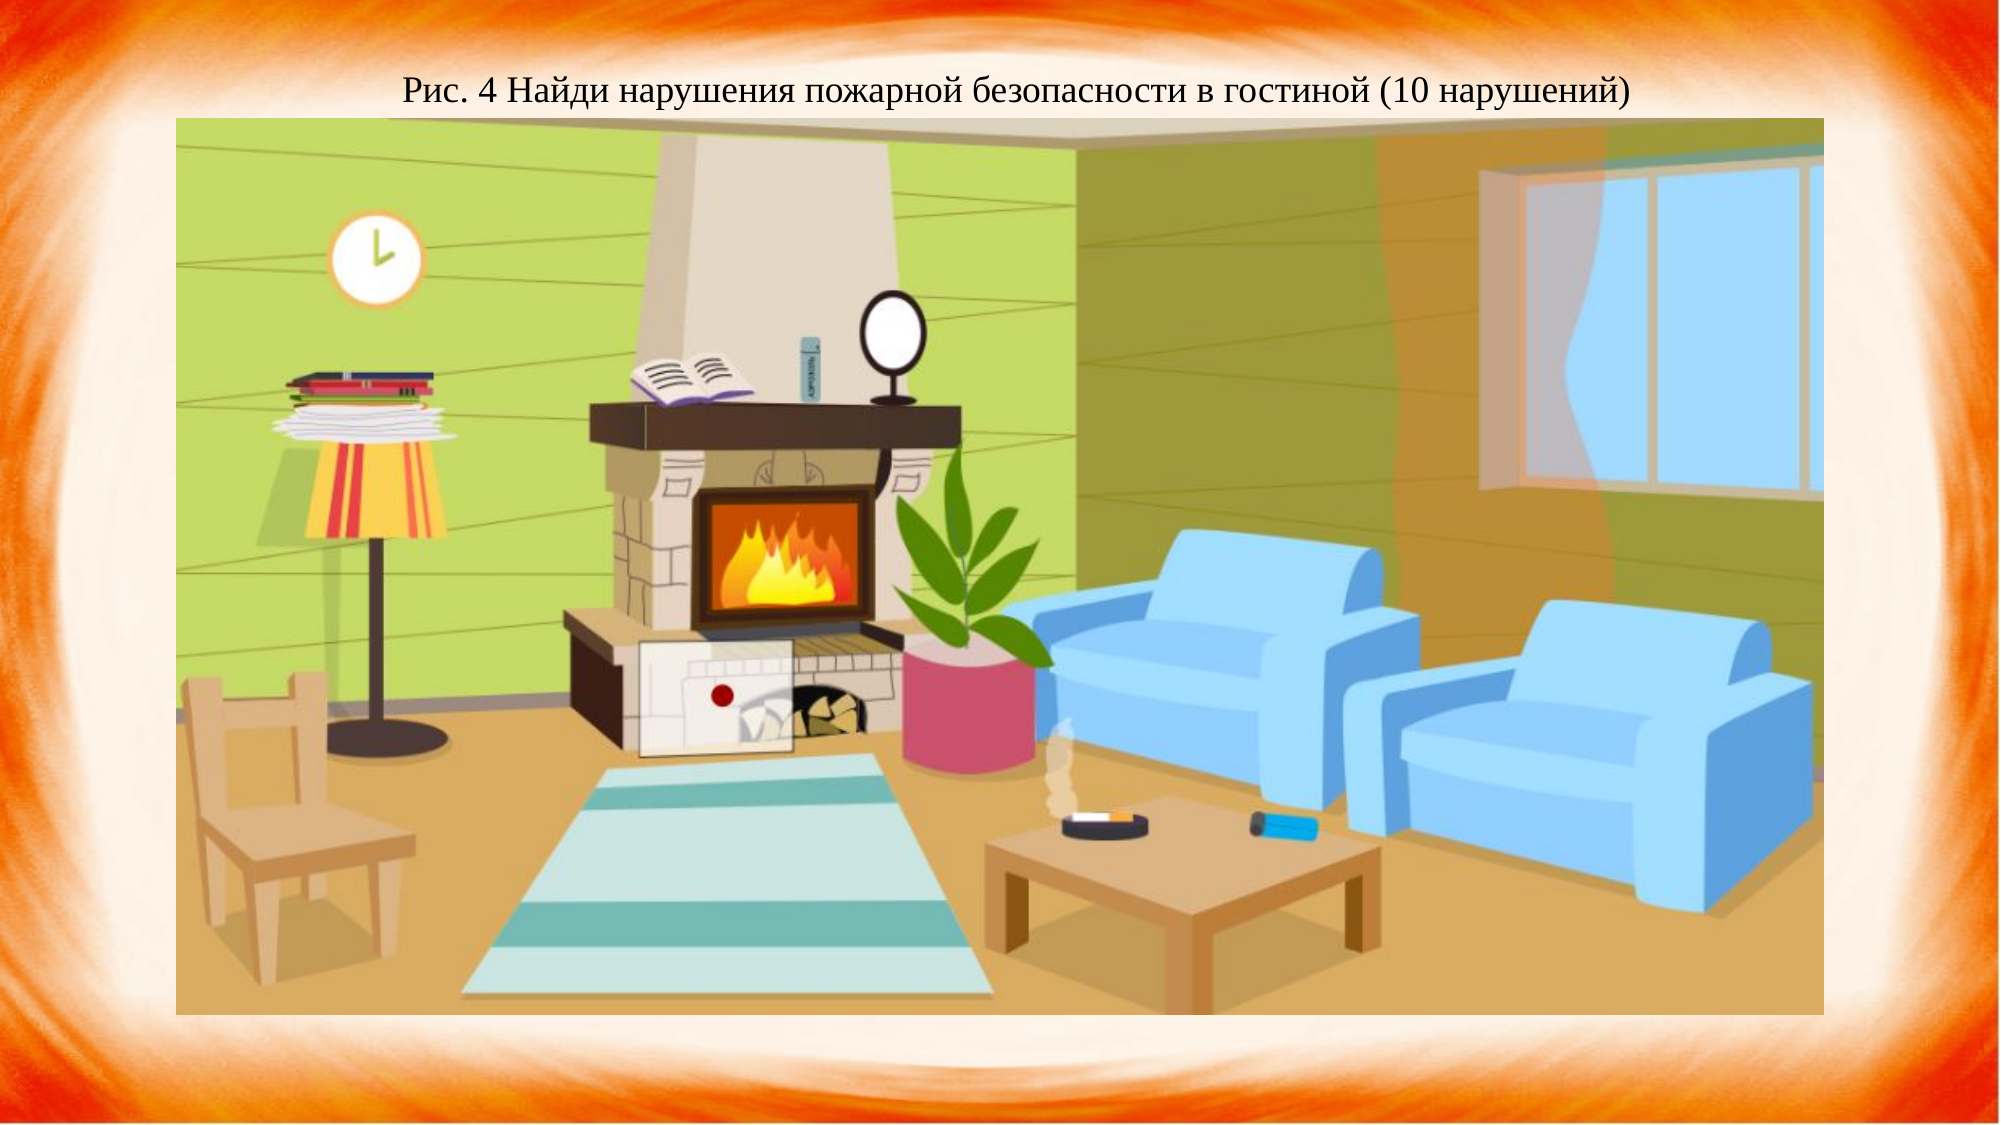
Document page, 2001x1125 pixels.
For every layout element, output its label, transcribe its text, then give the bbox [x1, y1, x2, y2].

picture [0, 0, 2000, 1125]
text_box Рис. 4 Найди нарушения пожарной безопасности в гостиной (10 нарушений) [108, 57, 1926, 119]
